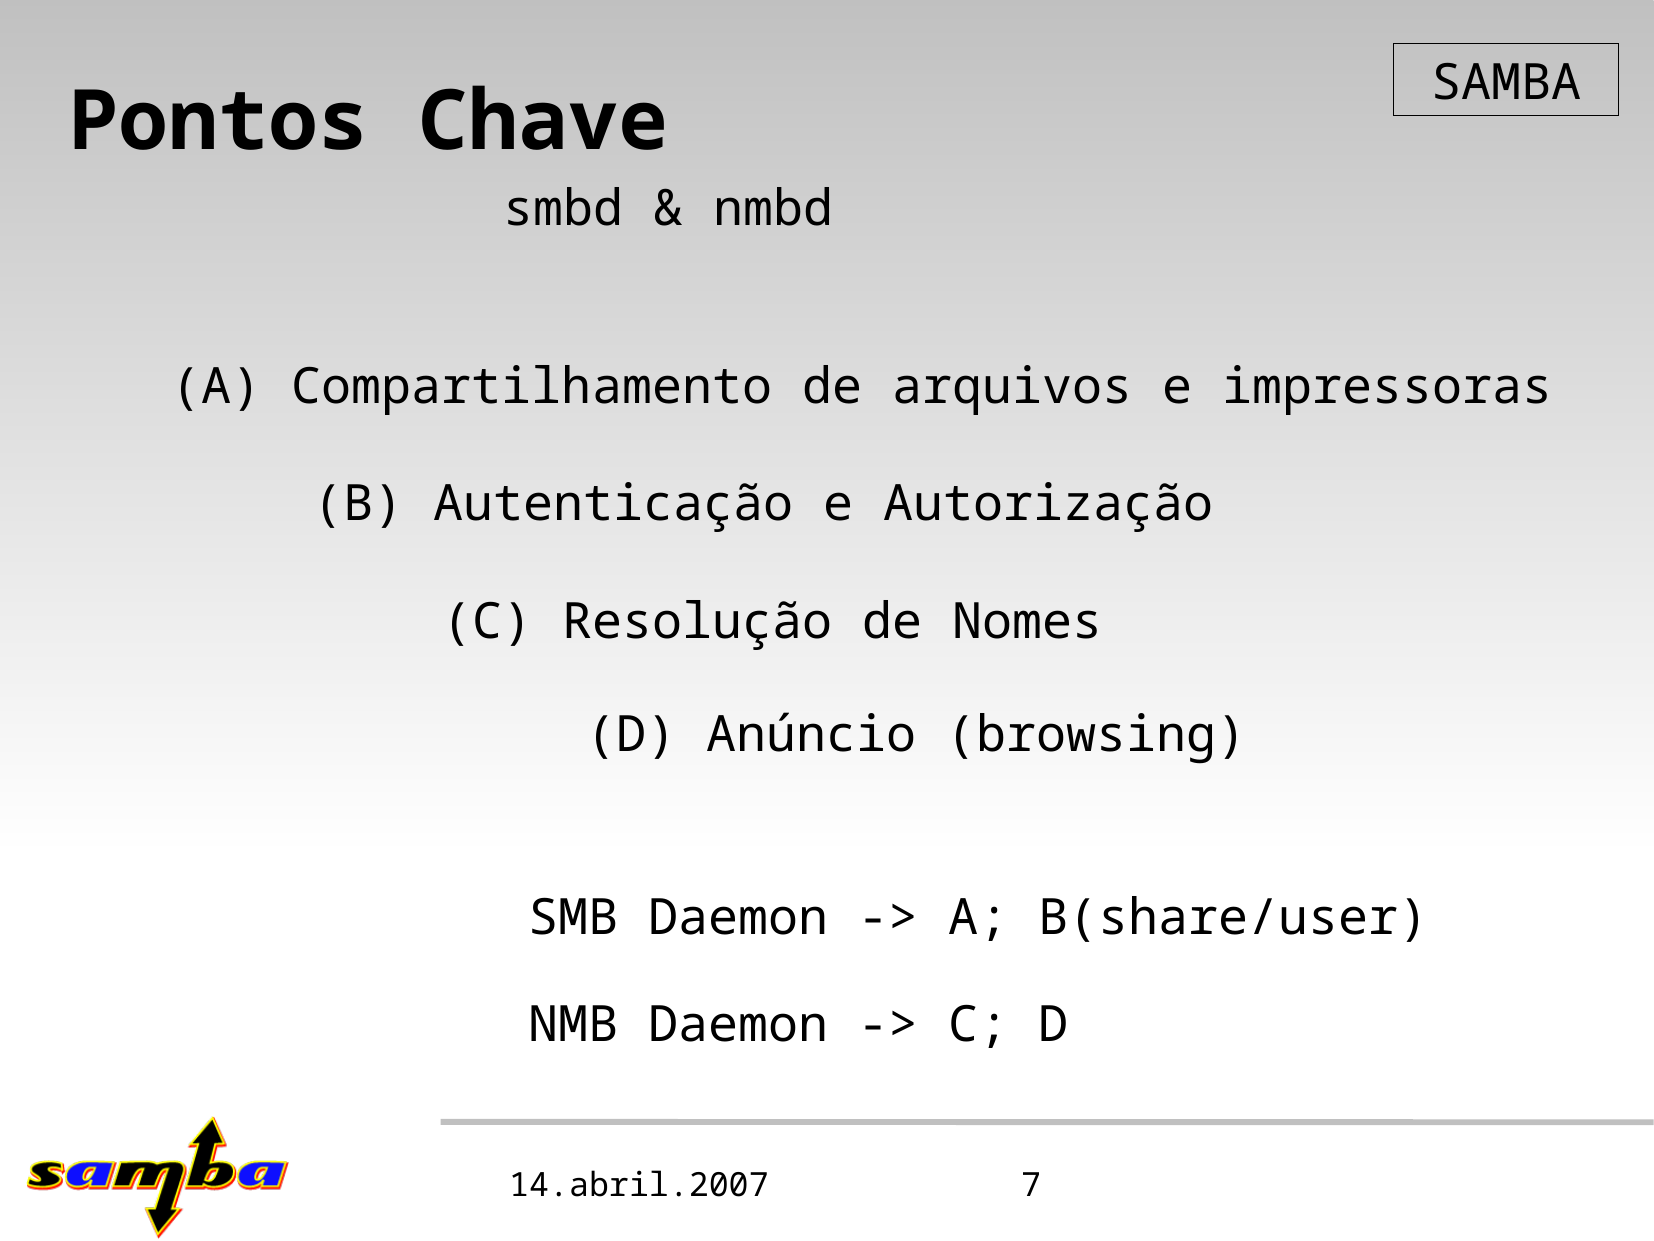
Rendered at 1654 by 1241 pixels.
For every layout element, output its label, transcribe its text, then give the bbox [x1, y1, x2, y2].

text_box SAMBA [1393, 43, 1619, 116]
text_box (A) Compartilhamento de arquivos e impressoras [171, 350, 1552, 412]
text_box (C) Resolução de Nomes [442, 585, 1300, 648]
text_box NMB Daemon -> C; D [528, 987, 1069, 1050]
text_box (B) Autenticação e Autorização [313, 466, 1263, 529]
text_box smbd & nmbd [503, 171, 834, 234]
text_box (D) Anúncio (browsing) [586, 698, 1316, 760]
text_box SMB Daemon -> A; B(share/user) [528, 881, 1429, 944]
picture [26, 1116, 290, 1241]
text_box Pontos Chave [68, 60, 1181, 164]
